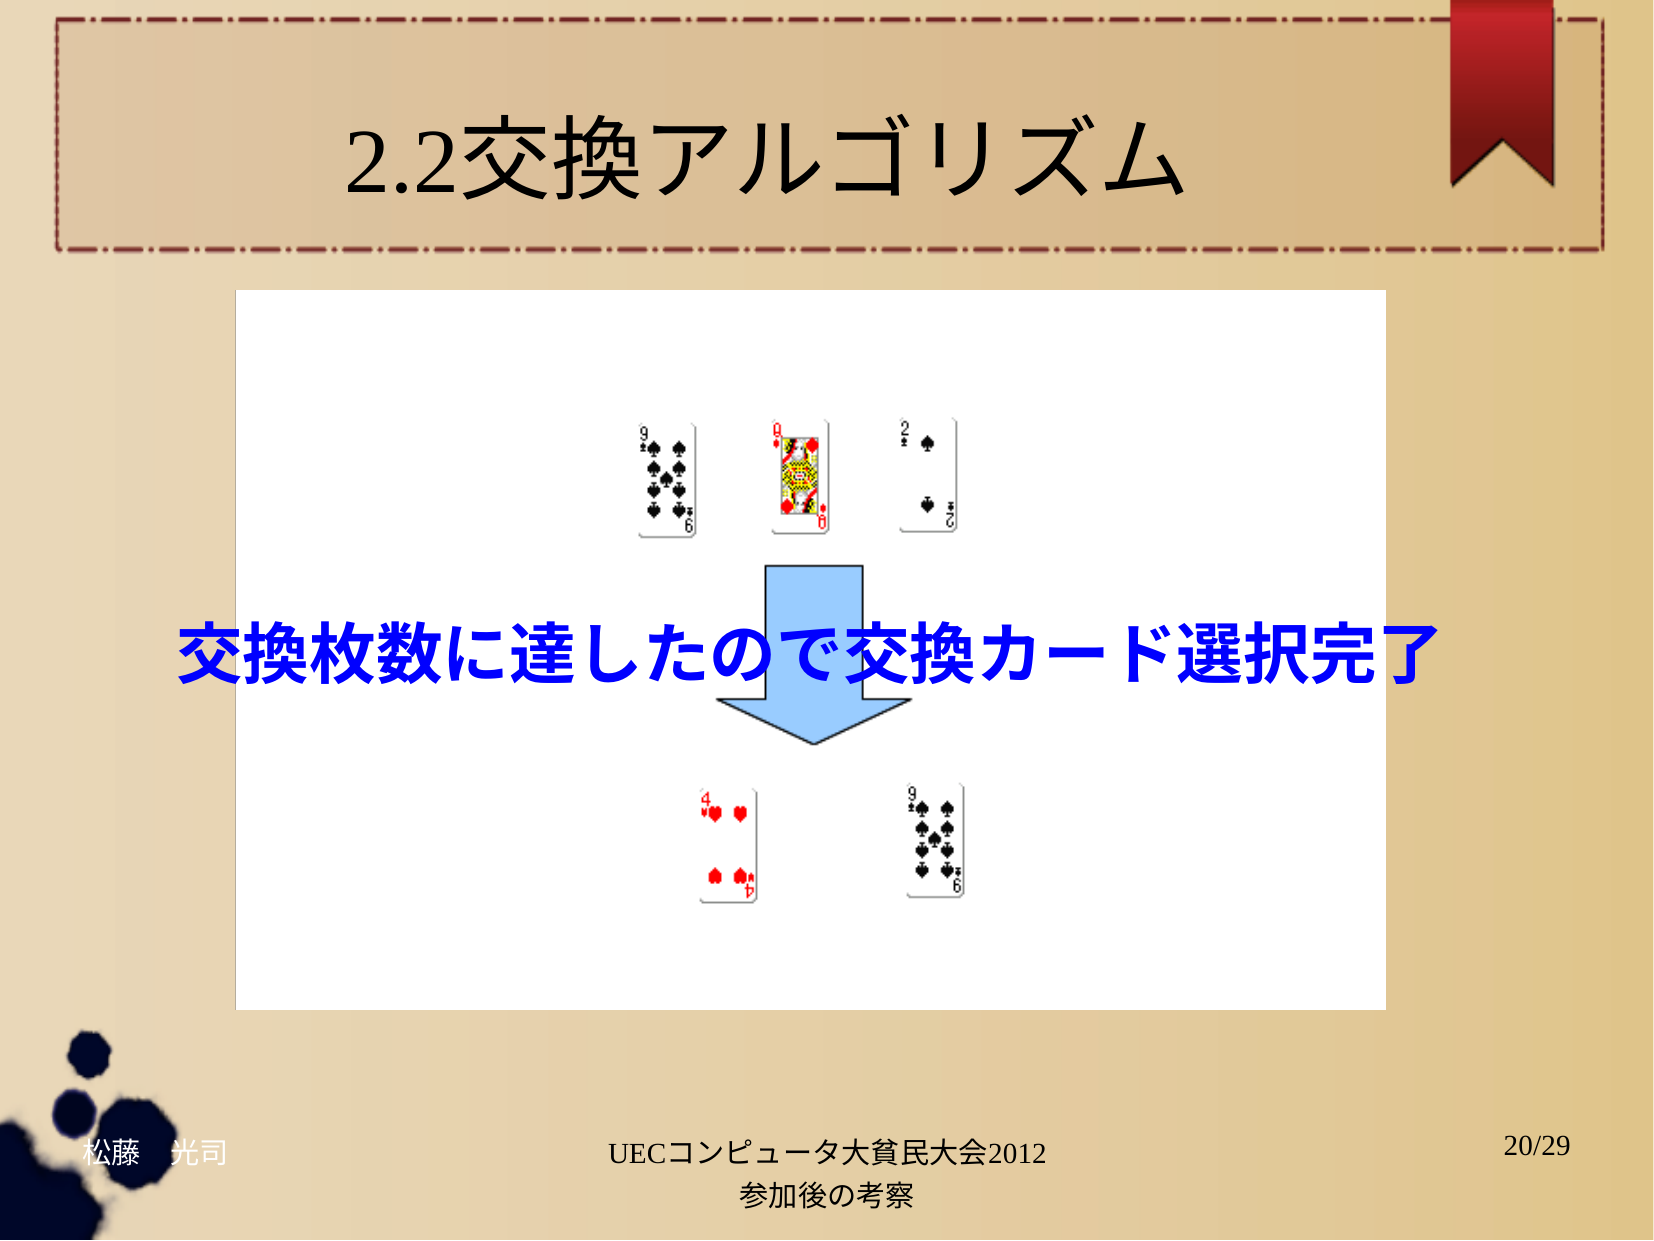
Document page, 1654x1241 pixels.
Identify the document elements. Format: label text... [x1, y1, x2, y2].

title 2.2交換アルゴリズム [82, 49, 1453, 257]
picture [0, 0, 1654, 1240]
subtitle 交換枚数に達したので交換カード選択完了 [82, 290, 1538, 1010]
